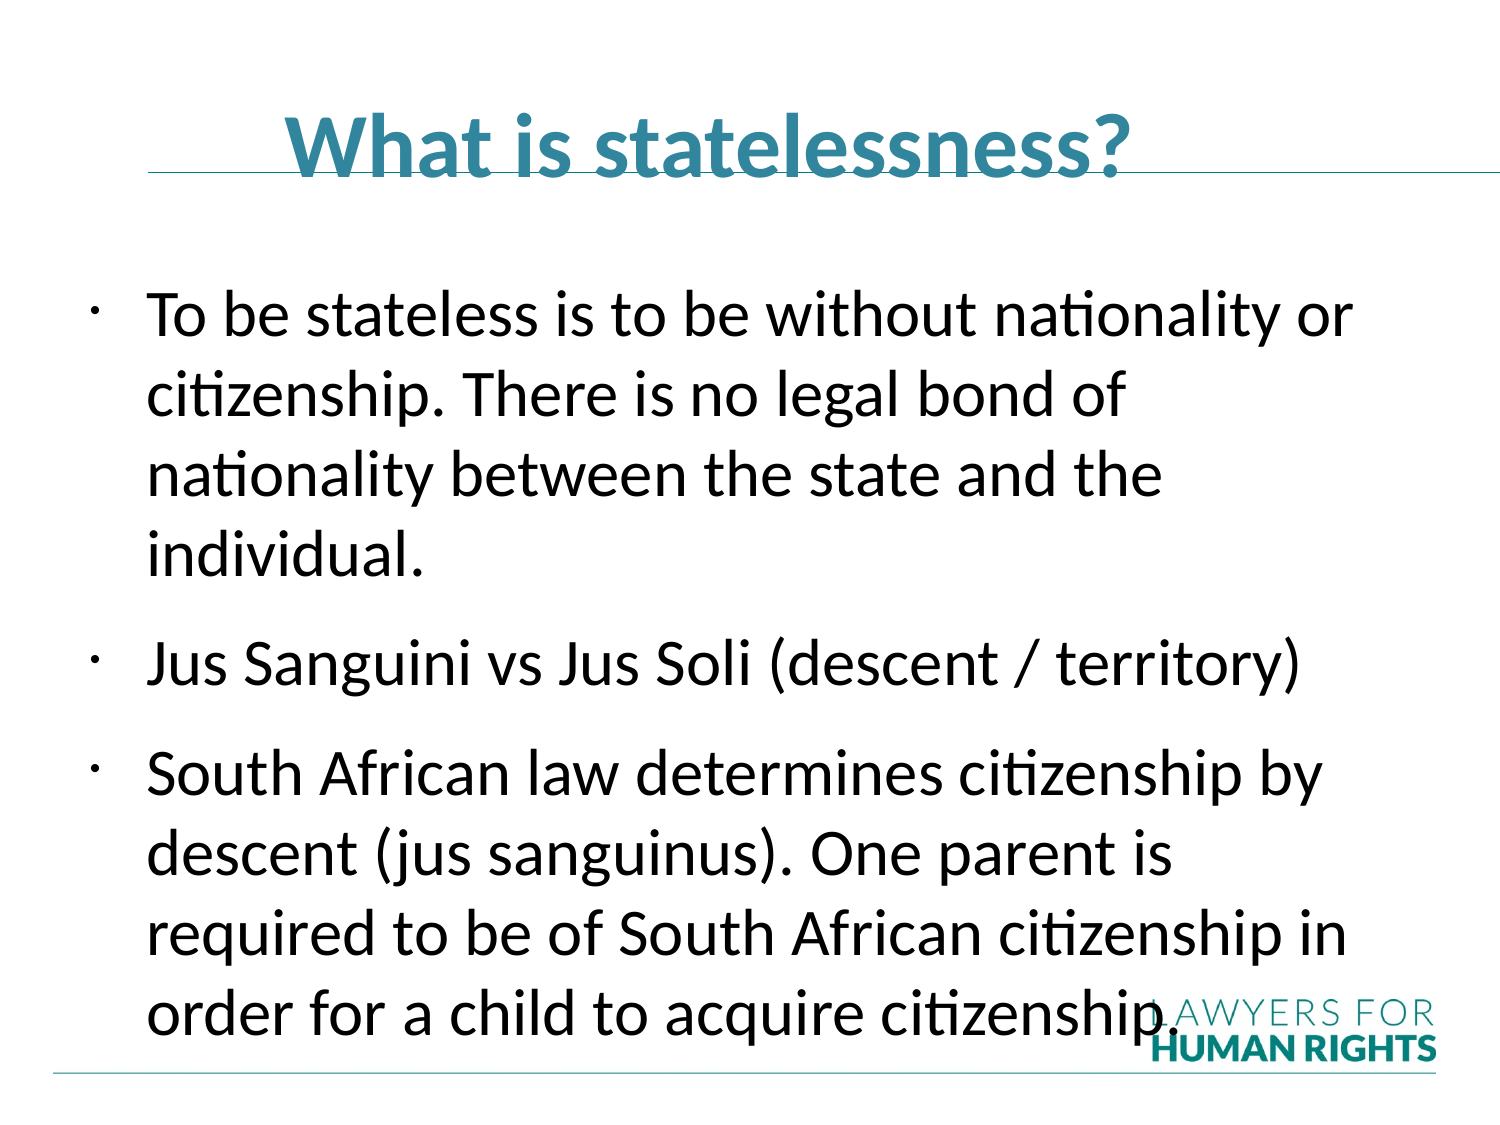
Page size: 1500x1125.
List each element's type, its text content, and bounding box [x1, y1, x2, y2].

list To be stateless is to be without nationality or citizenship. There is no legal bond of nationality between the state and the individual. Jus Sanguini vs Jus Soli (descent / territory) South African law determines citizenship by descent (jus sanguinus). One parent is required to be of South African citizenship in order for a child to acquire citizenship. [75, 262, 1425, 1035]
picture [53, 999, 1436, 1074]
title What is statelessness? [123, 78, 1296, 197]
